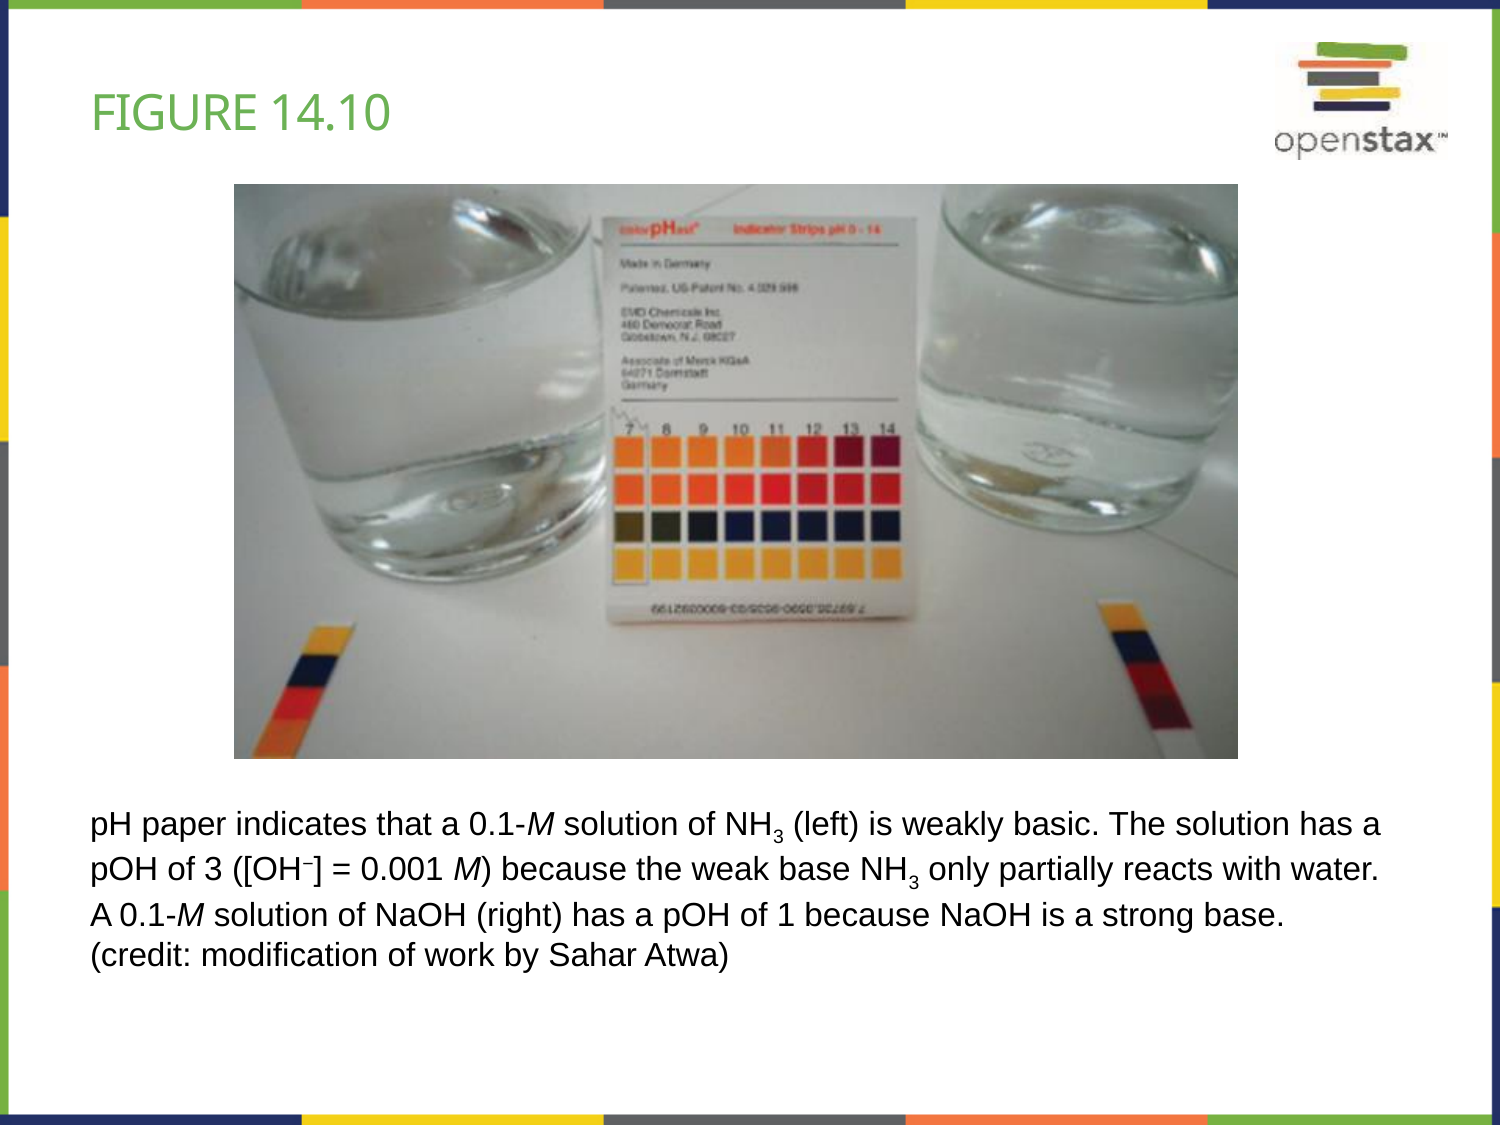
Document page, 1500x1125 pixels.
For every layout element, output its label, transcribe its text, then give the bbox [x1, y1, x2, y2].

picture [0, 0, 1500, 1125]
title Figure 14.10 [75, 39, 1398, 148]
list pH paper indicates that a 0.1-M solution of NH3 (left) is weakly basic. The solution has a pOH of 3 ([OH−] = 0.001 M) because the weak base NH3 only partially reacts with water. A 0.1-M solution of NaOH (right) has a pOH of 1 because NaOH is a strong base. (credit: modification of work by Sahar Atwa) [75, 794, 1398, 986]
